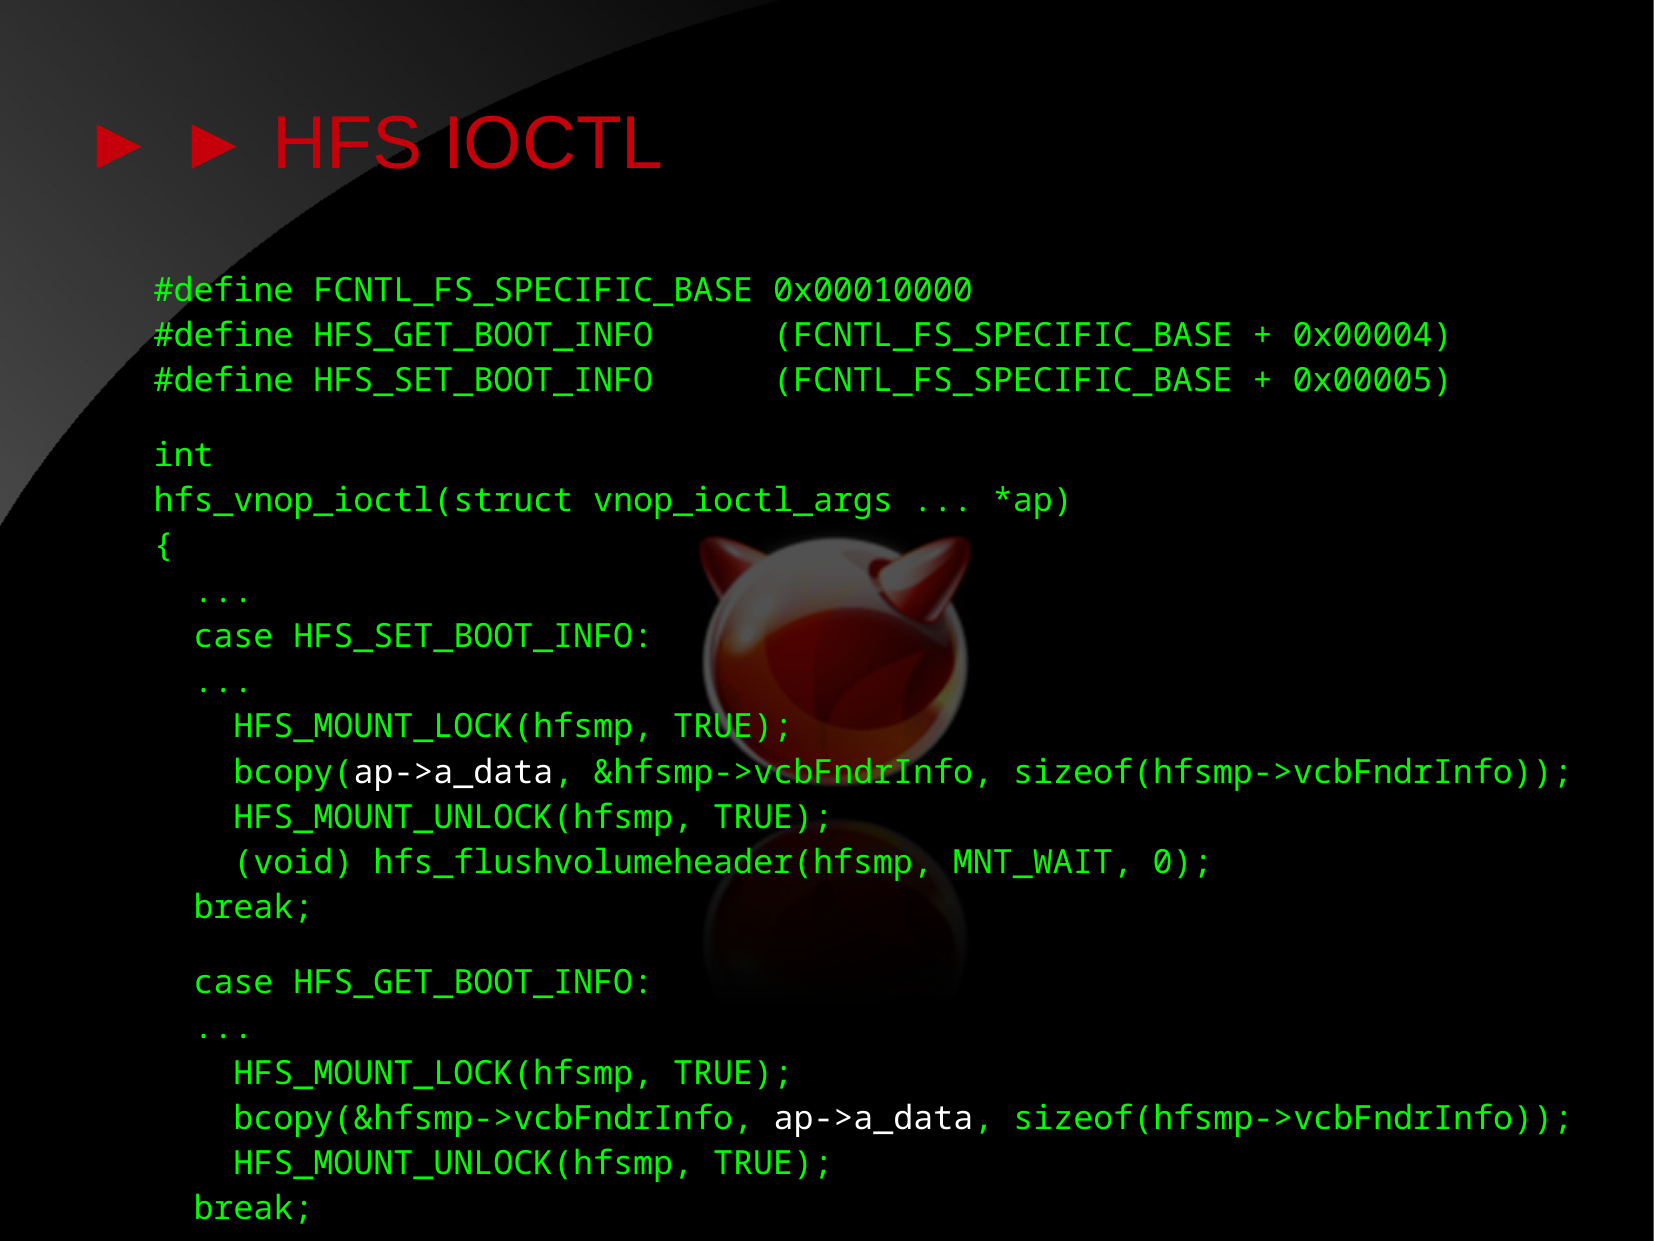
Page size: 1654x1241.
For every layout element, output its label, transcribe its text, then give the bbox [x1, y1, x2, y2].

title ► ► HFS IOCTL [82, 56, 1571, 229]
picture [0, 0, 1654, 1241]
list #define FCNTL_FS_SPECIFIC_BASE 0x00010000 #define HFS_GET_BOOT_INFO (FCNTL_FS_SPECIFIC_BASE + 0x00004) #define HFS_SET_BOOT_INFO (FCNTL_FS_SPECIFIC_BASE + 0x00005) int hfs_vnop_ioctl(struct vnop_ioctl_args ... *ap) { ... case HFS_SET_BOOT_INFO: ... HFS_MOUNT_LOCK(hfsmp, TRUE); bcopy(ap->a_data, &hfsmp->vcbFndrInfo, sizeof(hfsmp->vcbFndrInfo)); HFS_MOUNT_UNLOCK(hfsmp, TRUE); (void) hfs_flushvolumeheader(hfsmp, MNT_WAIT, 0); break; case HFS_GET_BOOT_INFO: ... HFS_MOUNT_LOCK(hfsmp, TRUE); bcopy(&hfsmp->vcbFndrInfo, ap->a_data, sizeof(hfsmp->vcbFndrInfo)); HFS_MOUNT_UNLOCK(hfsmp, TRUE); break; ... } It is possible to control ap->a_data via fcntl() [82, 265, 1625, 1241]
